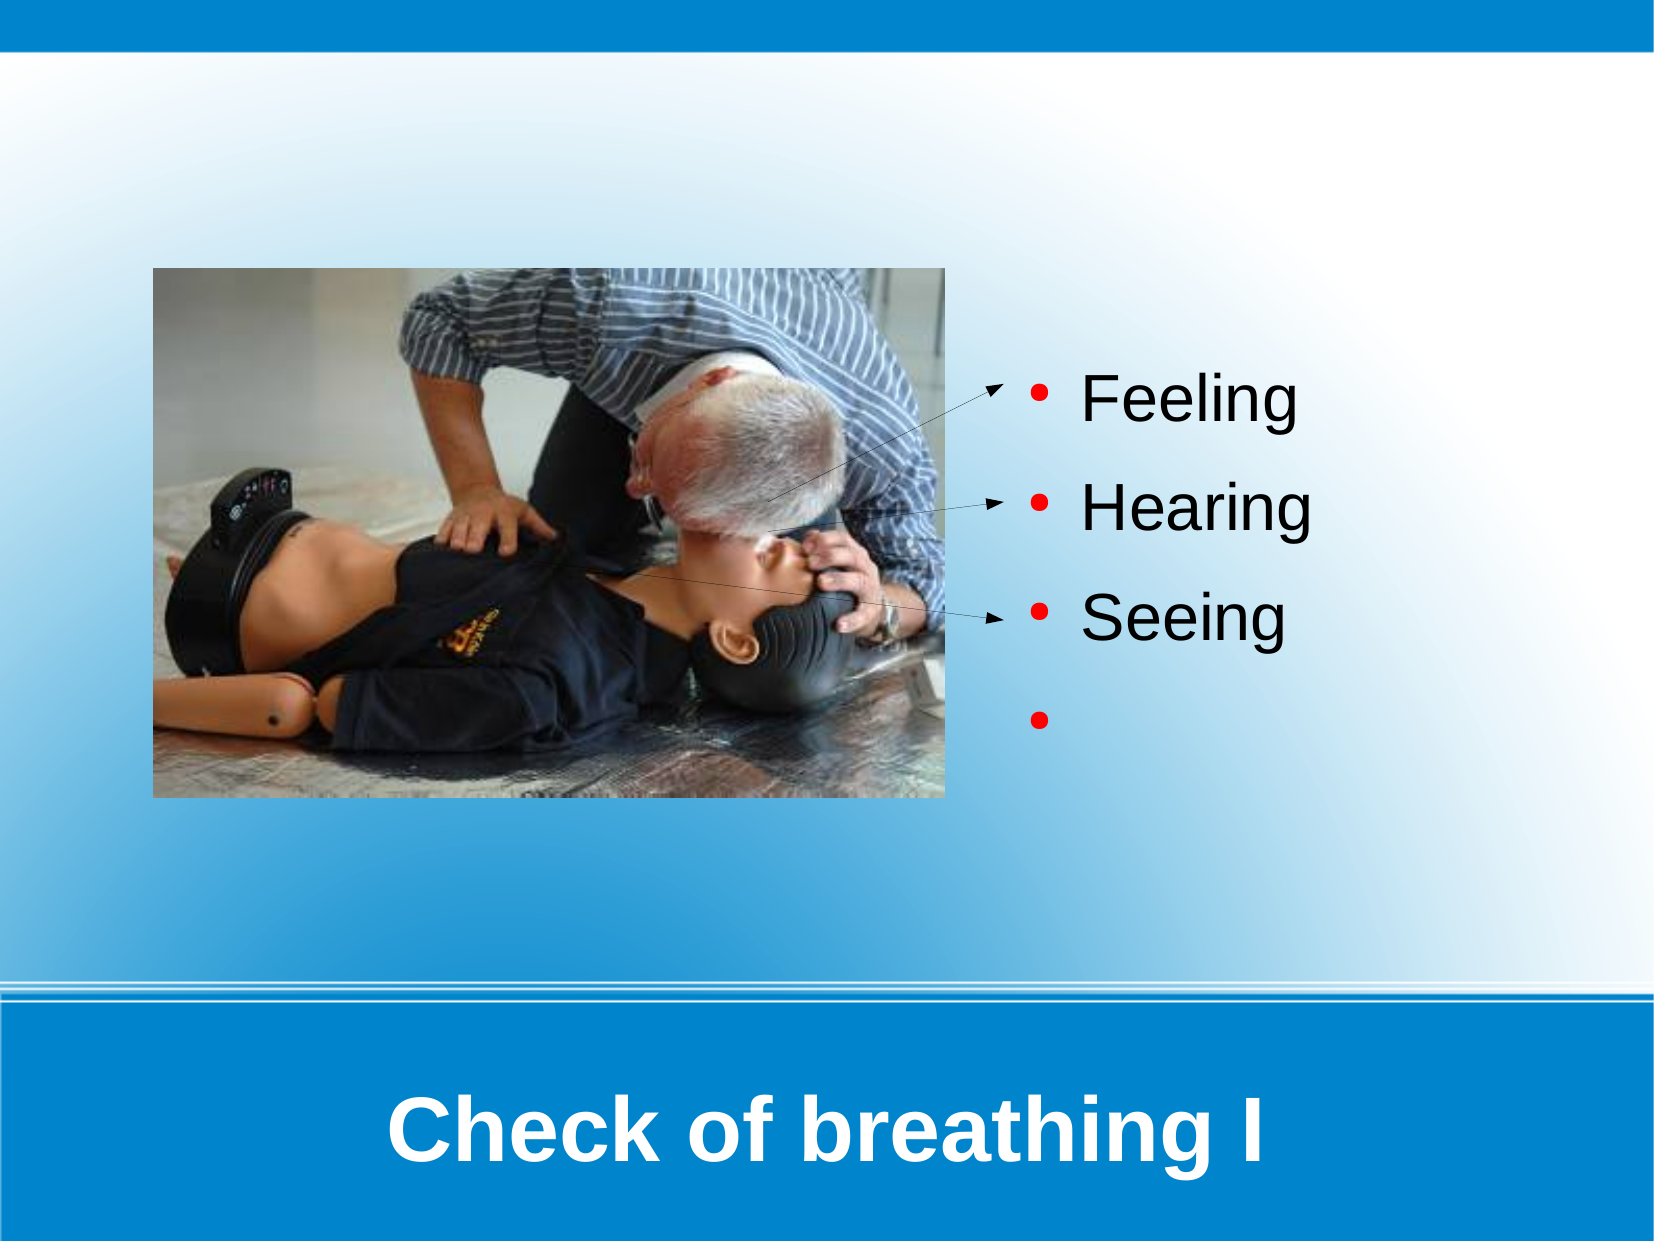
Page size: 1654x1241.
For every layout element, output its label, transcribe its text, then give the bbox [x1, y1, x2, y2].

list Feeling Hearing Seeing [992, 354, 1654, 1034]
picture [153, 268, 945, 798]
title Check of breathing I [82, 1021, 1571, 1229]
